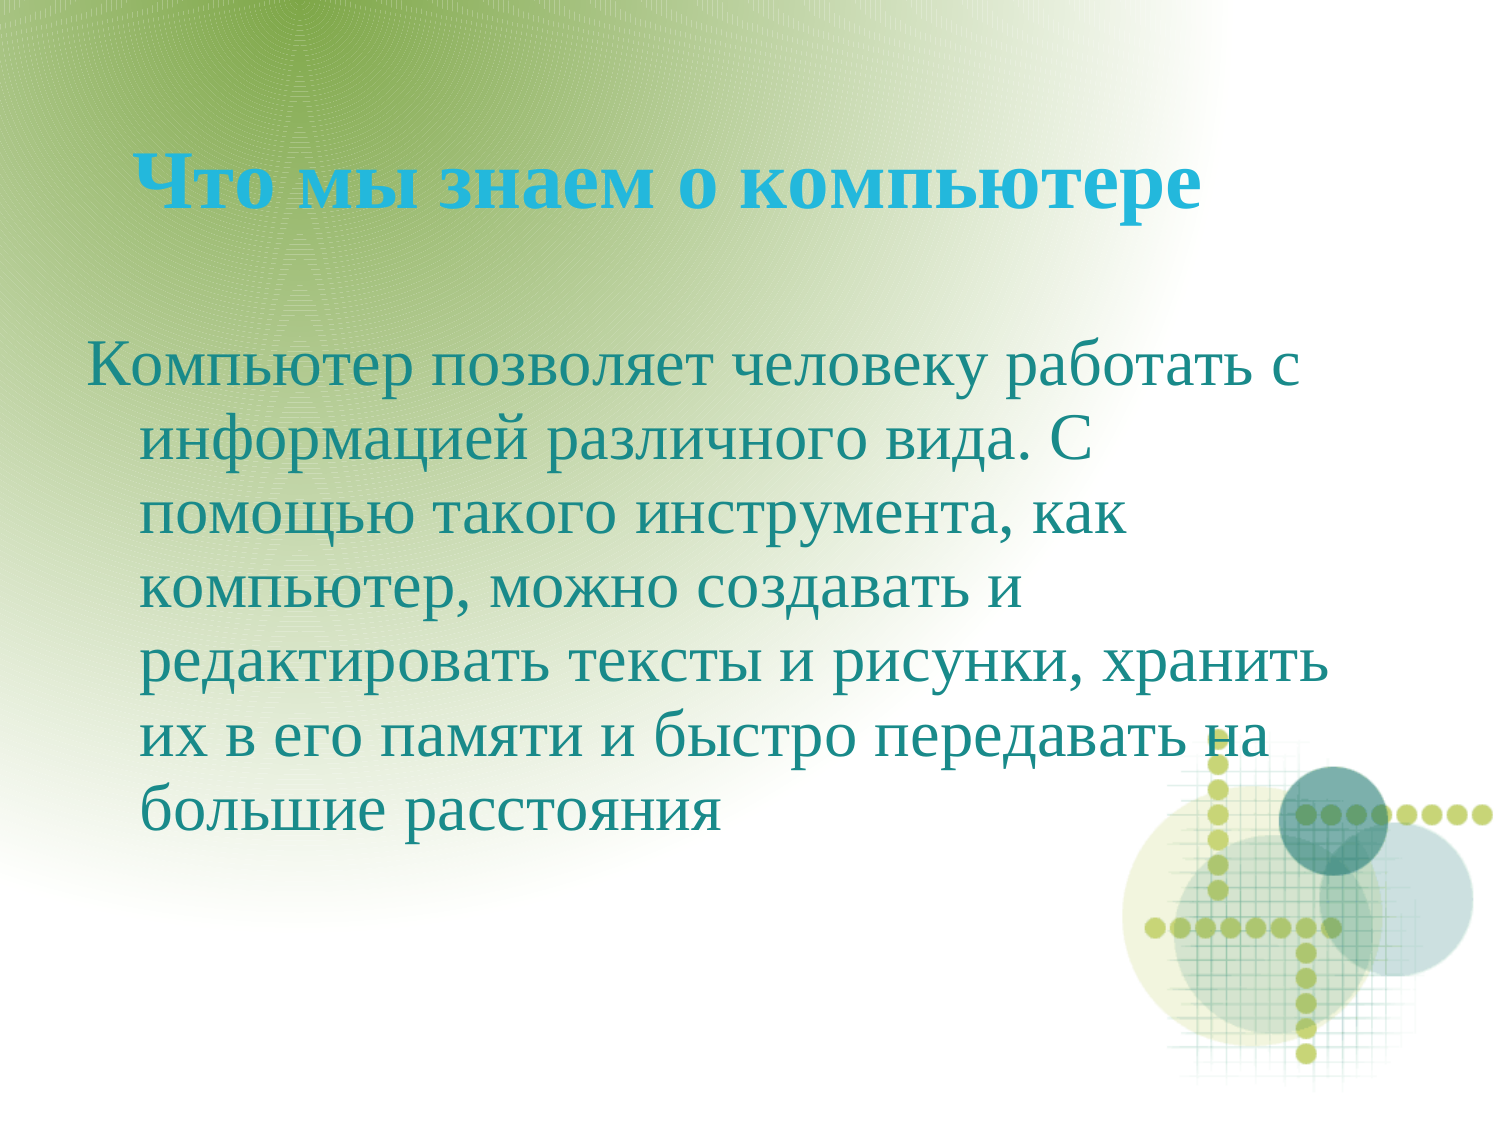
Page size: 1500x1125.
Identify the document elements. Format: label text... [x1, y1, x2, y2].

picture [1110, 718, 1500, 1098]
list Компьютер позволяет человеку работать с информацией различного вида. С помощью такого инструмента, как компьютер, можно создавать и редактировать тексты и рисунки, хранить их в его памяти и быстро передавать на большие расстояния [53, 318, 1401, 994]
text_box Что мы знаем о компьютере [118, 118, 1388, 233]
